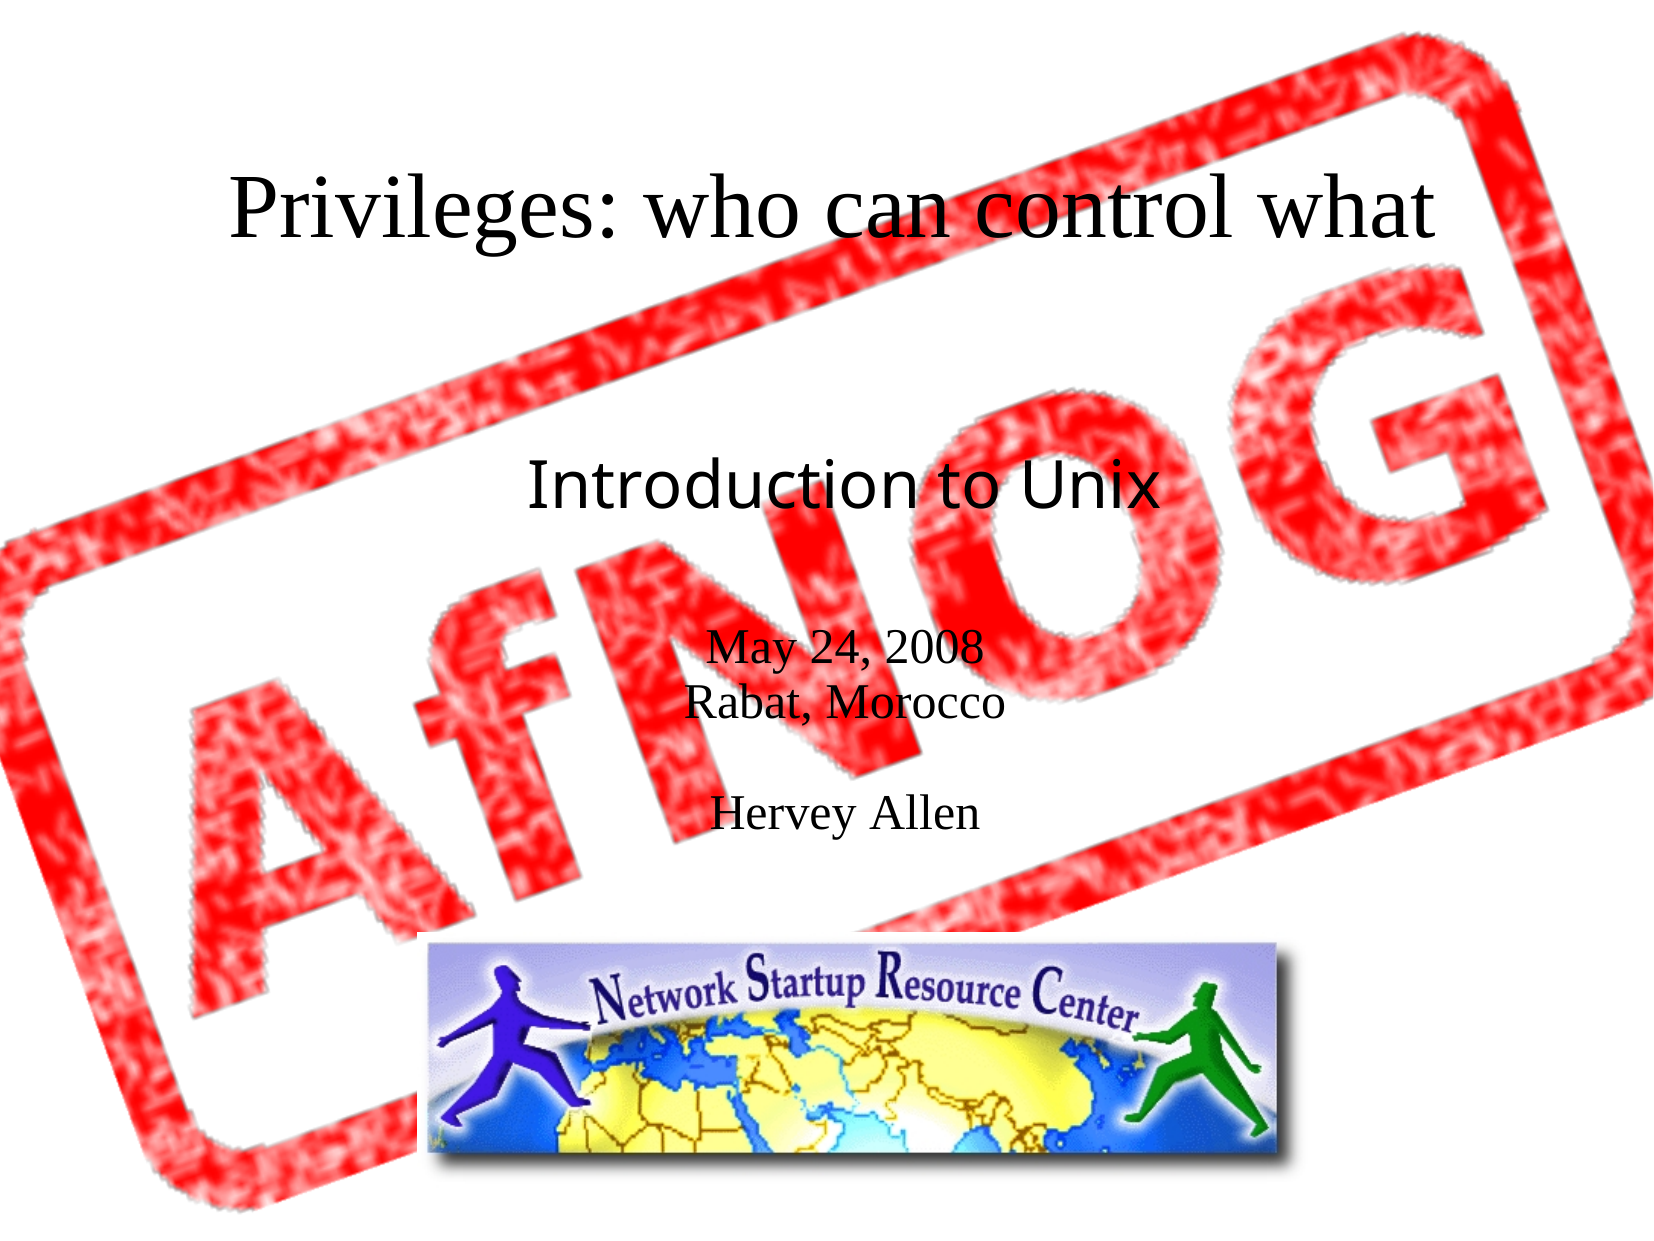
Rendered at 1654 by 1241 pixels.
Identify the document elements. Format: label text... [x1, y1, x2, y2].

subtitle Introduction to Unix May 24, 2008 Rabat, Morocco Hervey Allen [121, 303, 1534, 1085]
picture [1200, 0, 1518, 102]
picture [1534, 162, 1654, 745]
title Privileges: who can control what [127, 102, 1540, 311]
picture [0, 494, 1312, 1240]
